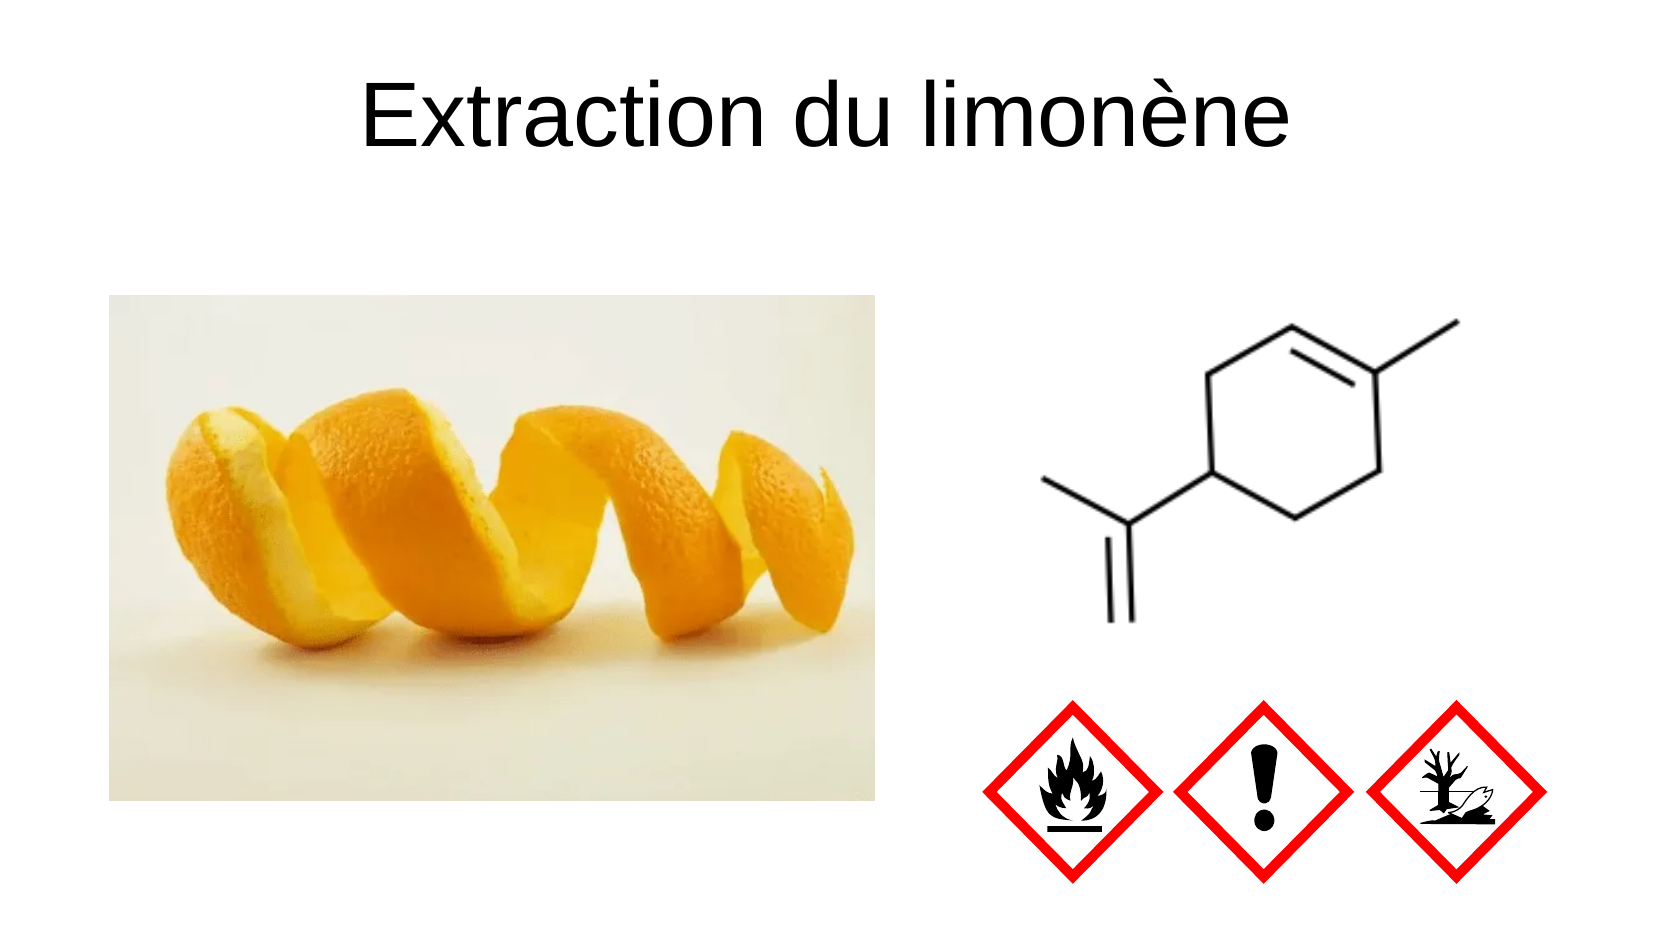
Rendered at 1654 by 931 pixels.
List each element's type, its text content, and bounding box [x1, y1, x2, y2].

picture [980, 234, 1550, 886]
picture [109, 295, 875, 801]
title Extraction du limonène [82, 37, 1571, 193]
